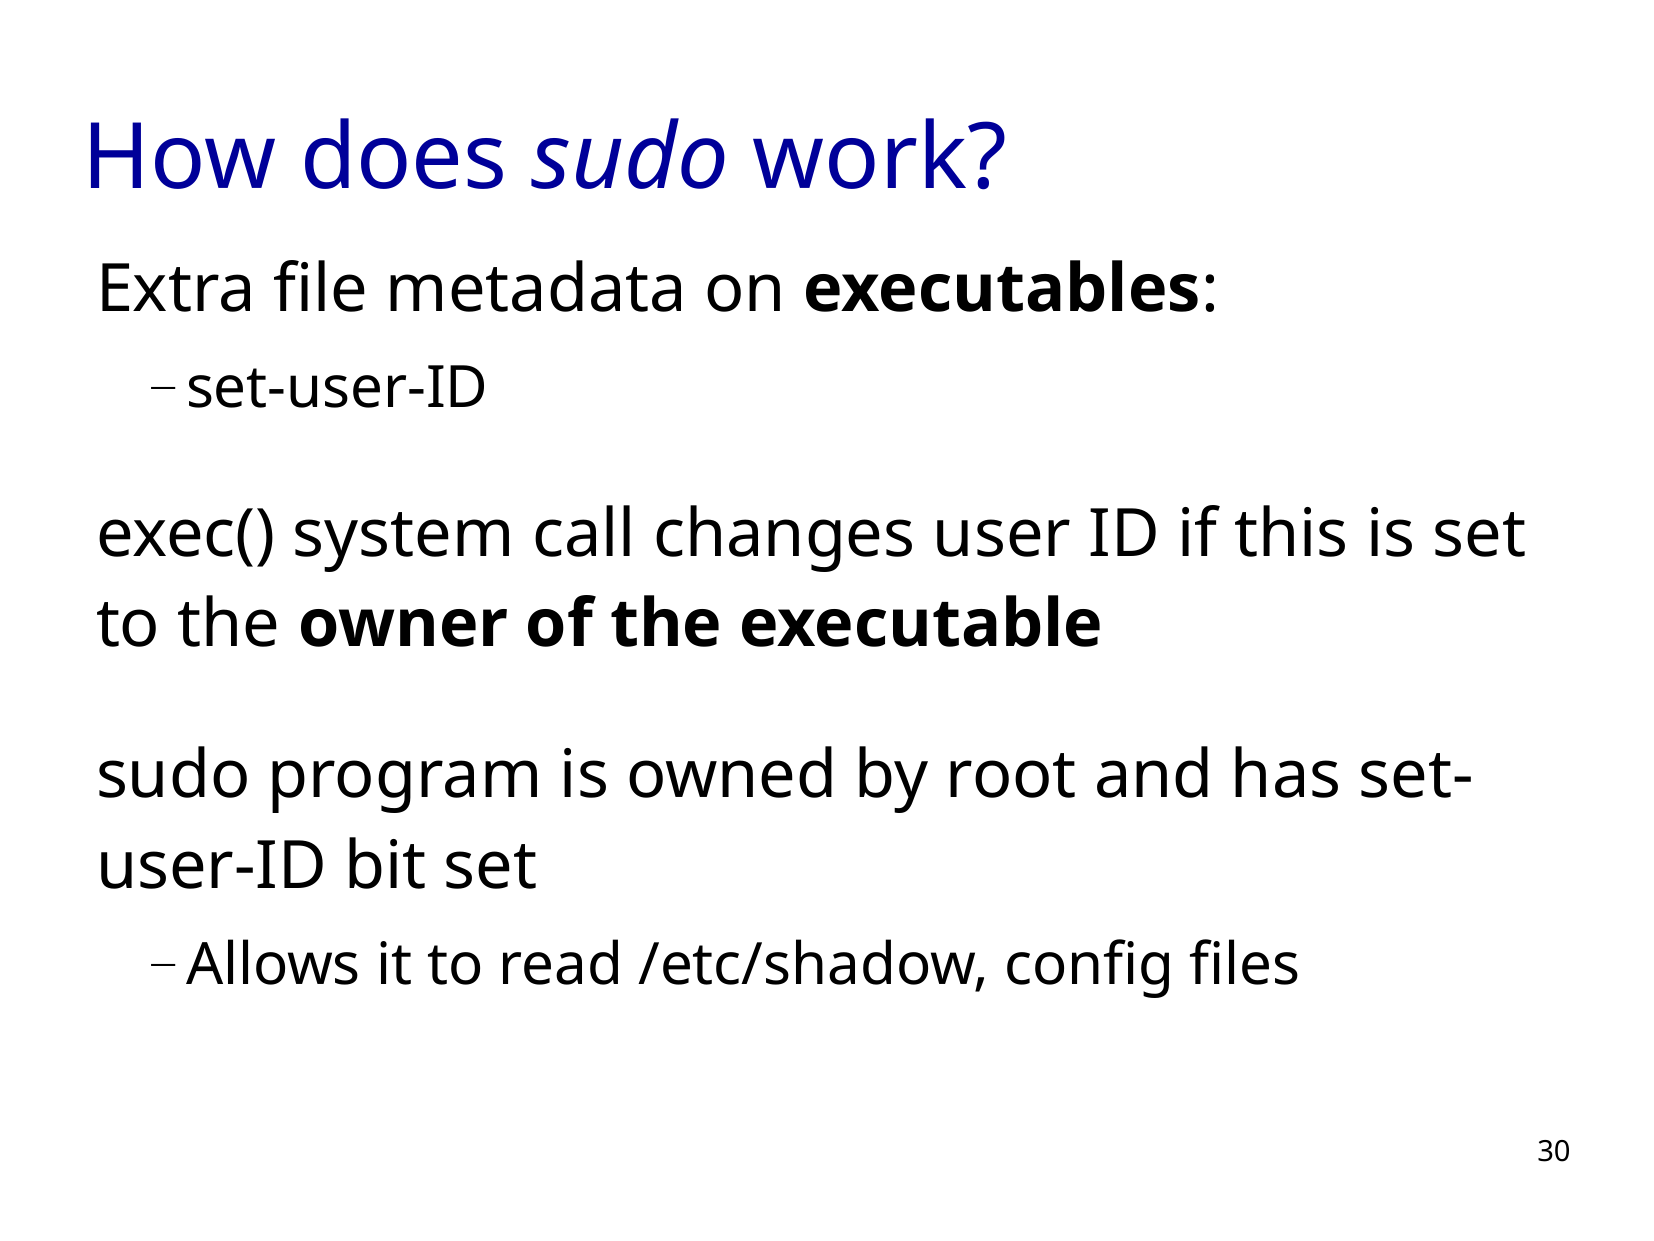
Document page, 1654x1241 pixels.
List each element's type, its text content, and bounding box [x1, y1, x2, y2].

title How does sudo work? [82, 49, 1571, 240]
list Extra file metadata on executables: set-user-ID exec() system call changes user ID if this is set to the owner of the executable sudo program is owned by root and has set-user-ID bit set Allows it to read /etc/shadow, config files [60, 240, 1571, 1081]
